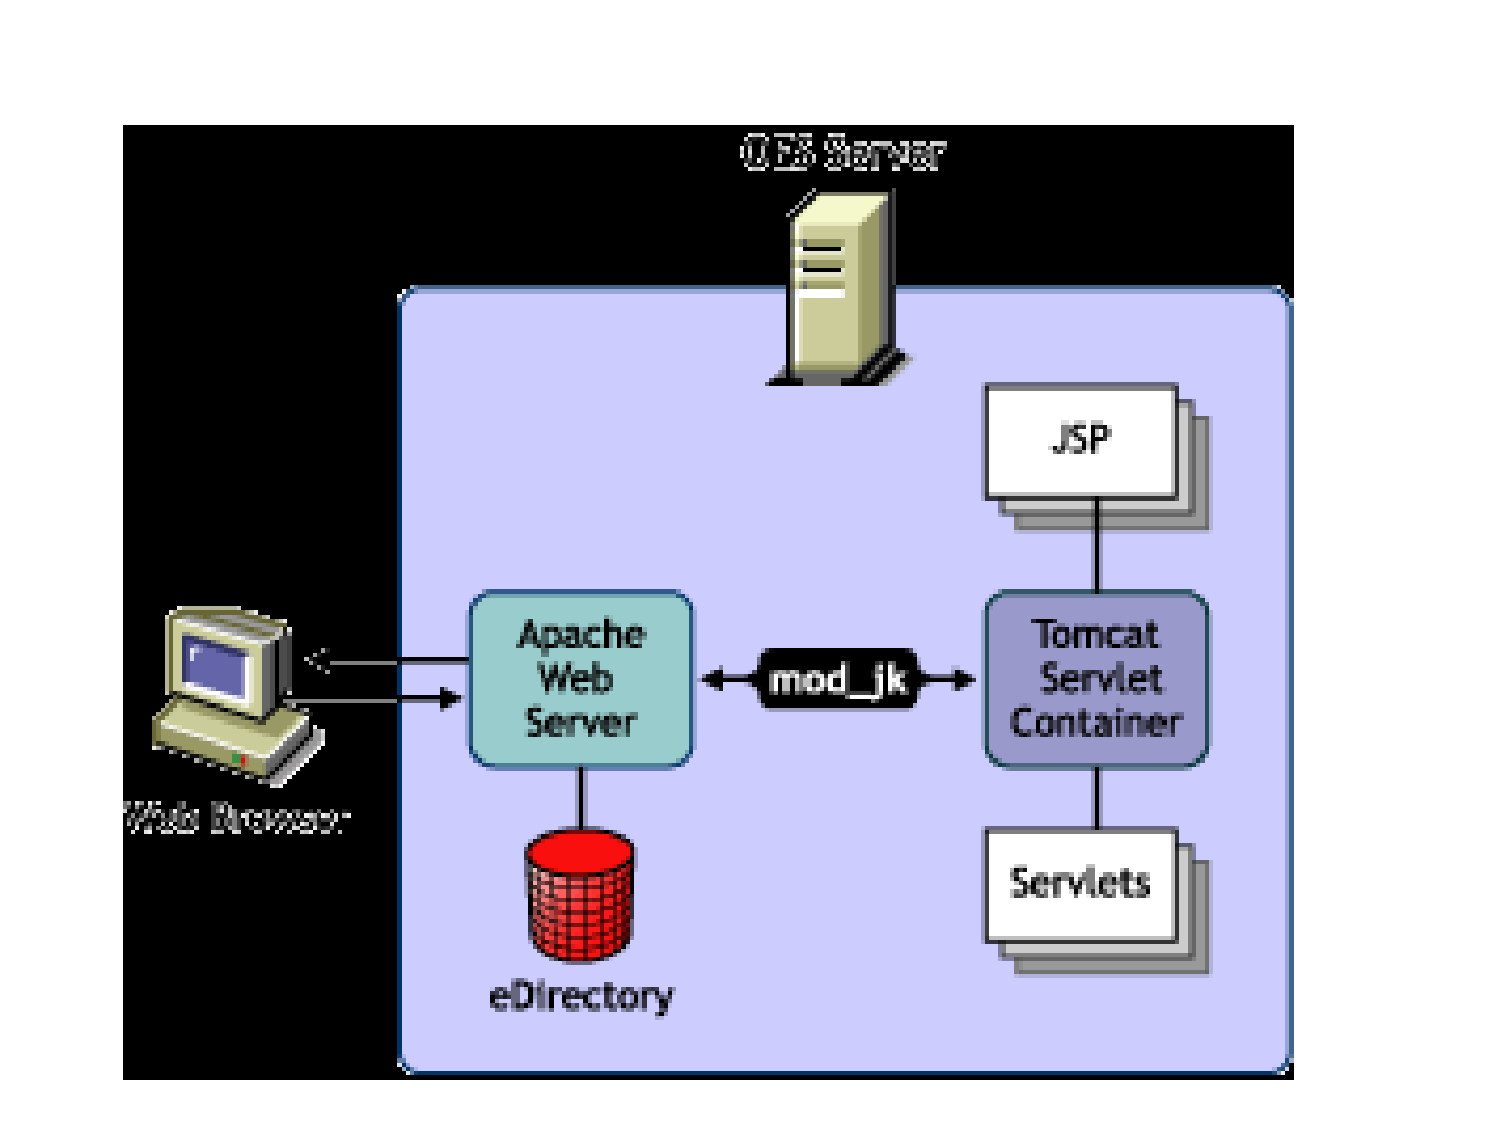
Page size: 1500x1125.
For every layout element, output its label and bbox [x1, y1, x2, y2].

picture [123, 125, 1294, 1080]
